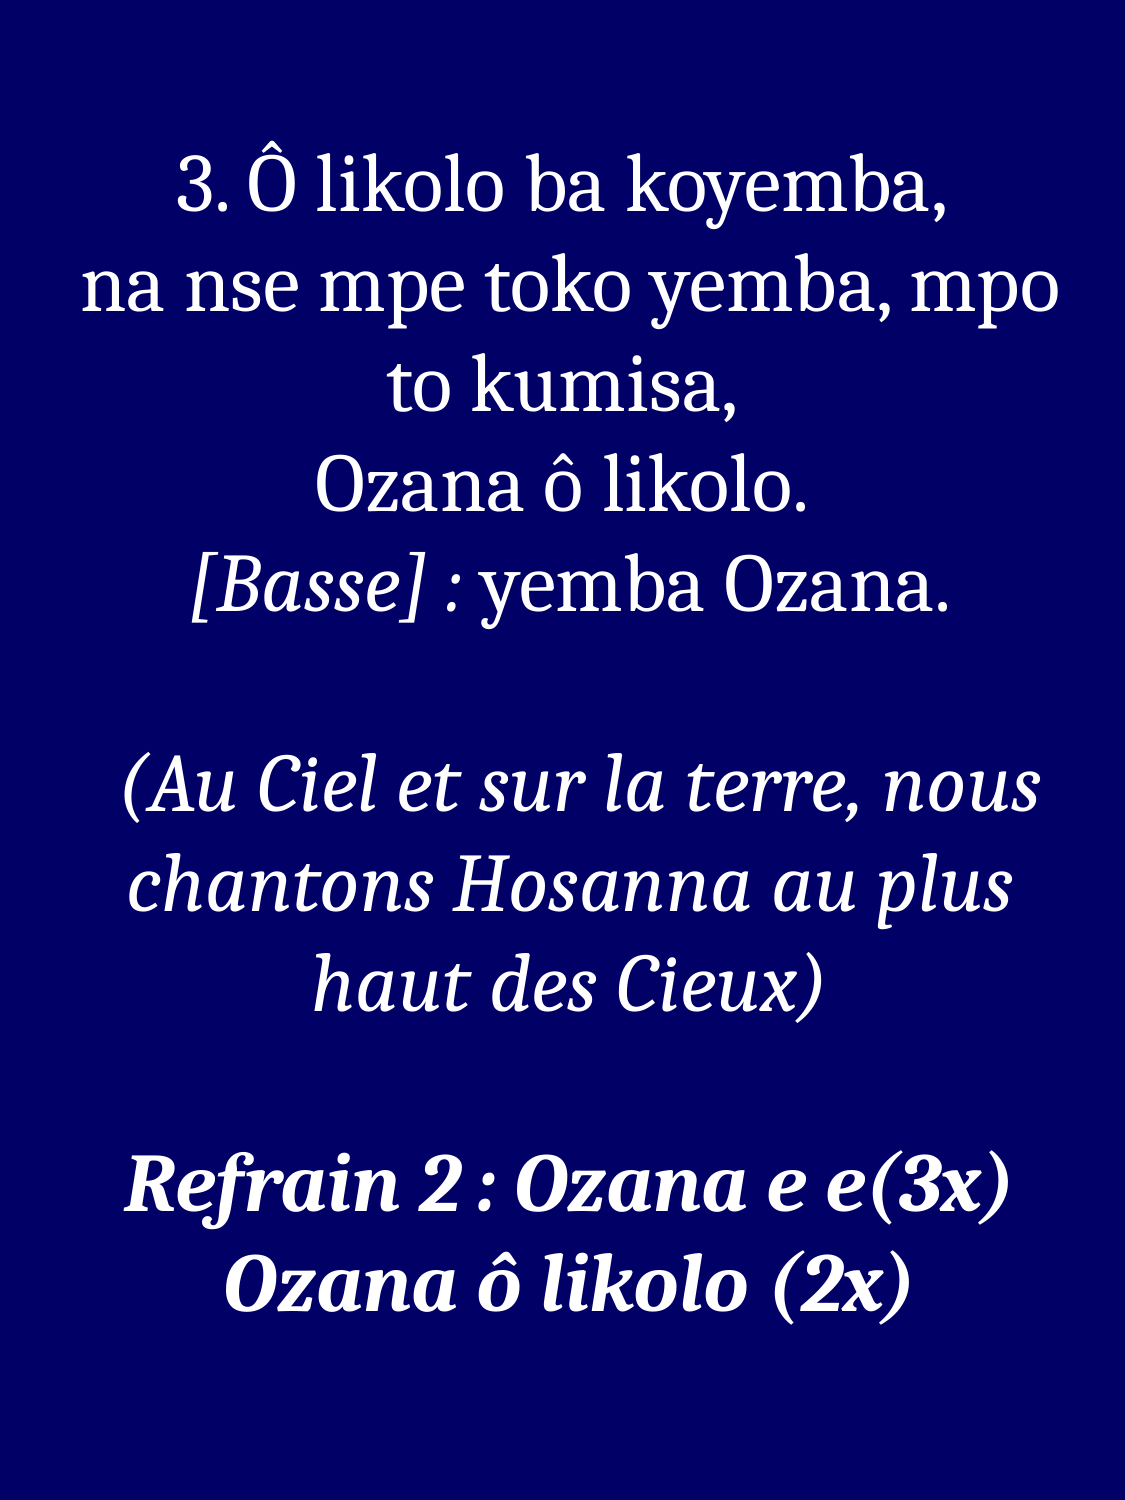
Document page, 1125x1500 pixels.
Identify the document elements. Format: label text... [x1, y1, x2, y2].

text_box 3. Ô likolo ba koyemba, na nse mpe toko yemba, mpo to kumisa, Ozana ô likolo. [Basse] : yemba Ozana. (Au Ciel et sur la terre, nous chantons Hosanna au plus haut des Cieux) Refrain 2 : Ozana e e(3x) Ozana ô likolo (2x) [45, 120, 1096, 1336]
